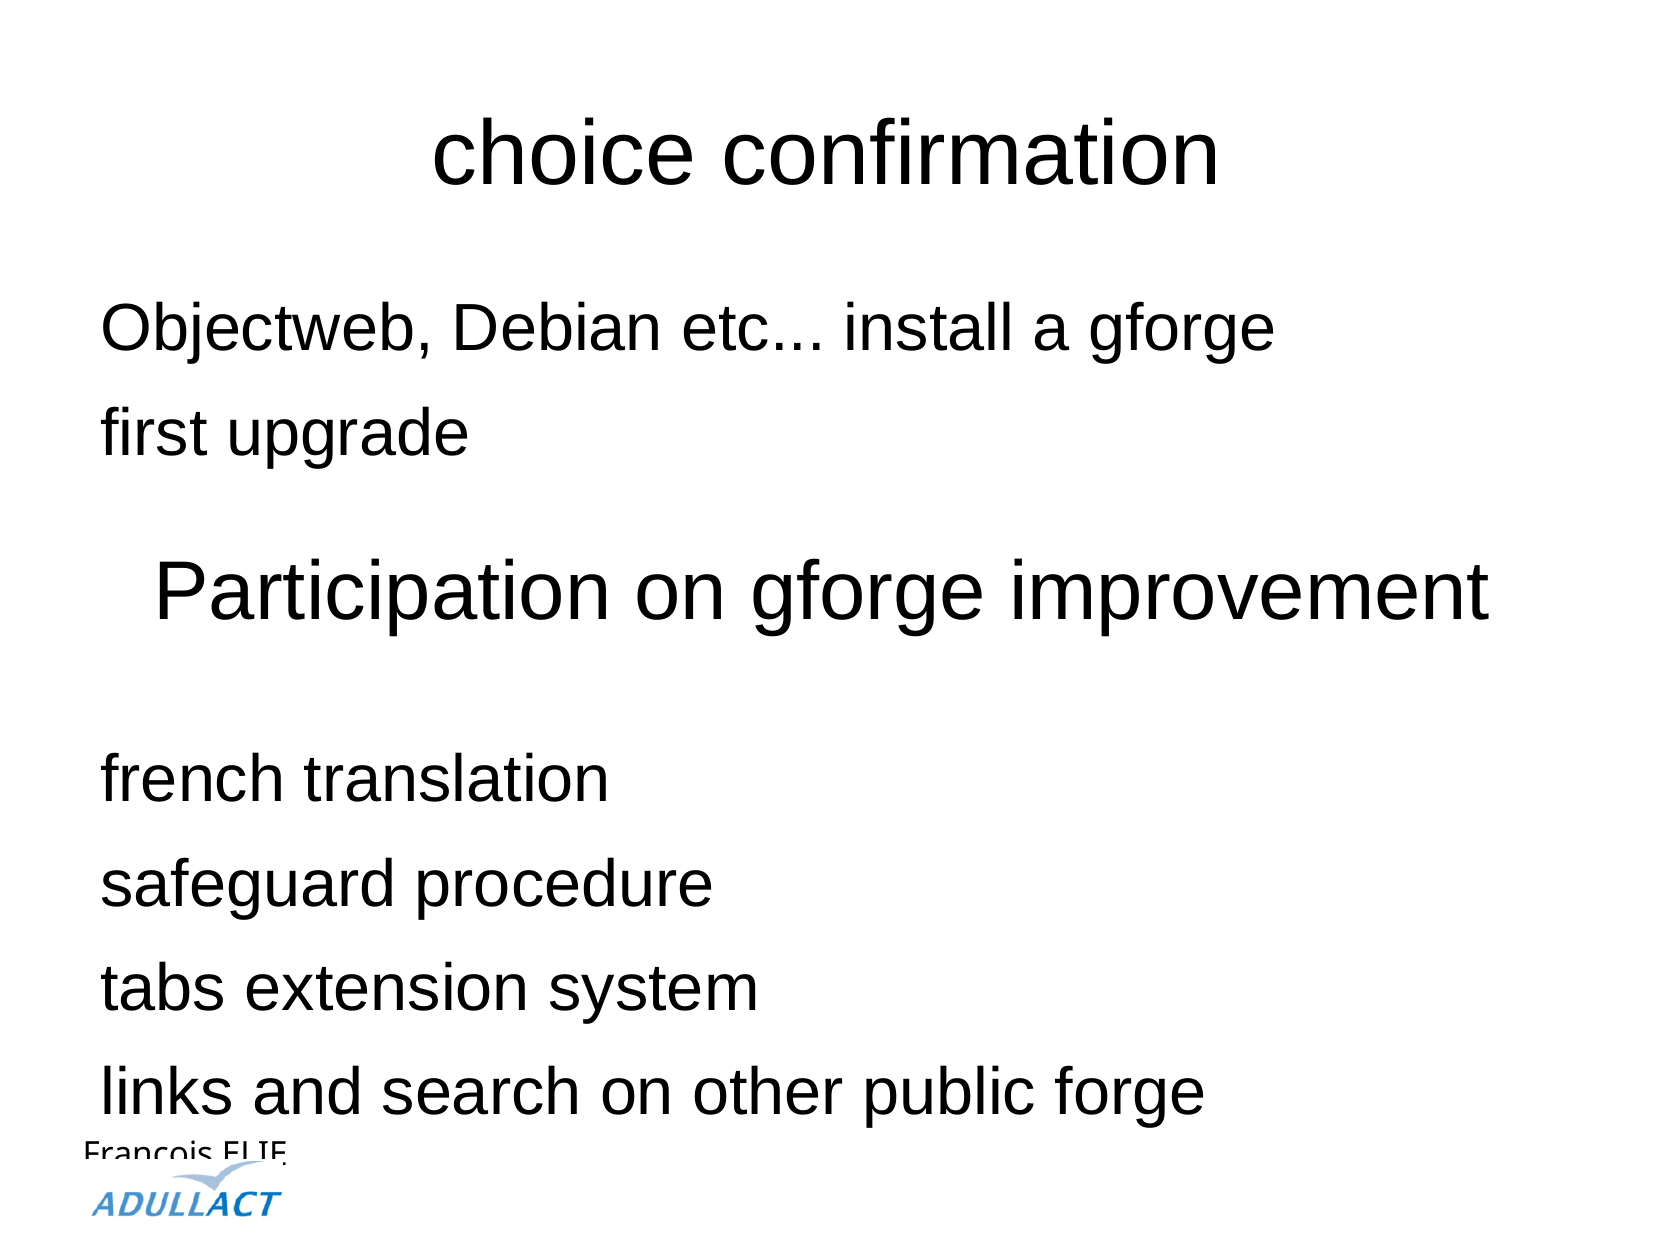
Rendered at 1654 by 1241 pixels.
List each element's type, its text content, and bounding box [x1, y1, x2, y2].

title choice confirmation [82, 49, 1571, 257]
list Objectweb, Debian etc... install a gforge first upgrade Participation on gforge improvement french translation safeguard procedure tabs extension system links and search on other public forge [82, 290, 1571, 1206]
picture [82, 1206, 283, 1221]
